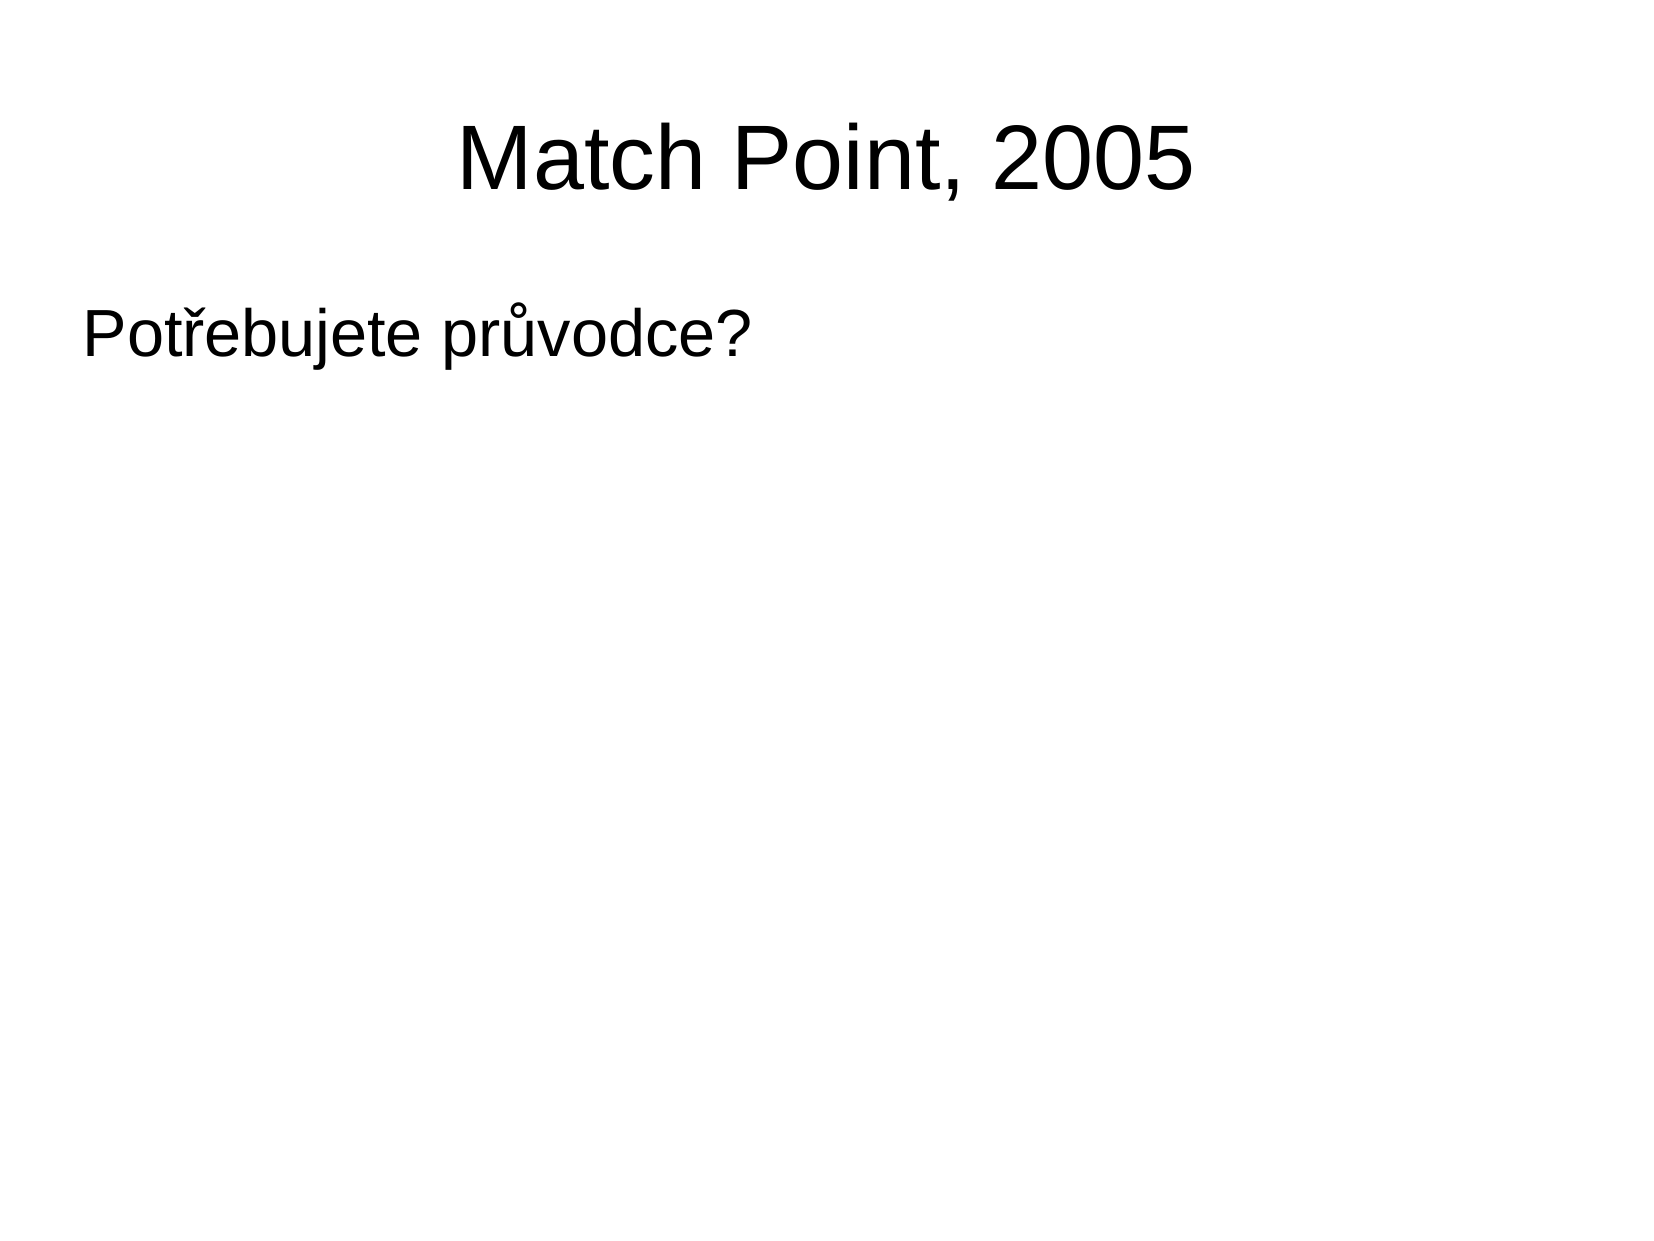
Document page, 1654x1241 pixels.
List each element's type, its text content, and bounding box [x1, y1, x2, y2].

title Match Point, 2005 [82, 49, 1571, 257]
list Potřebujete průvodce? [82, 290, 1571, 1010]
